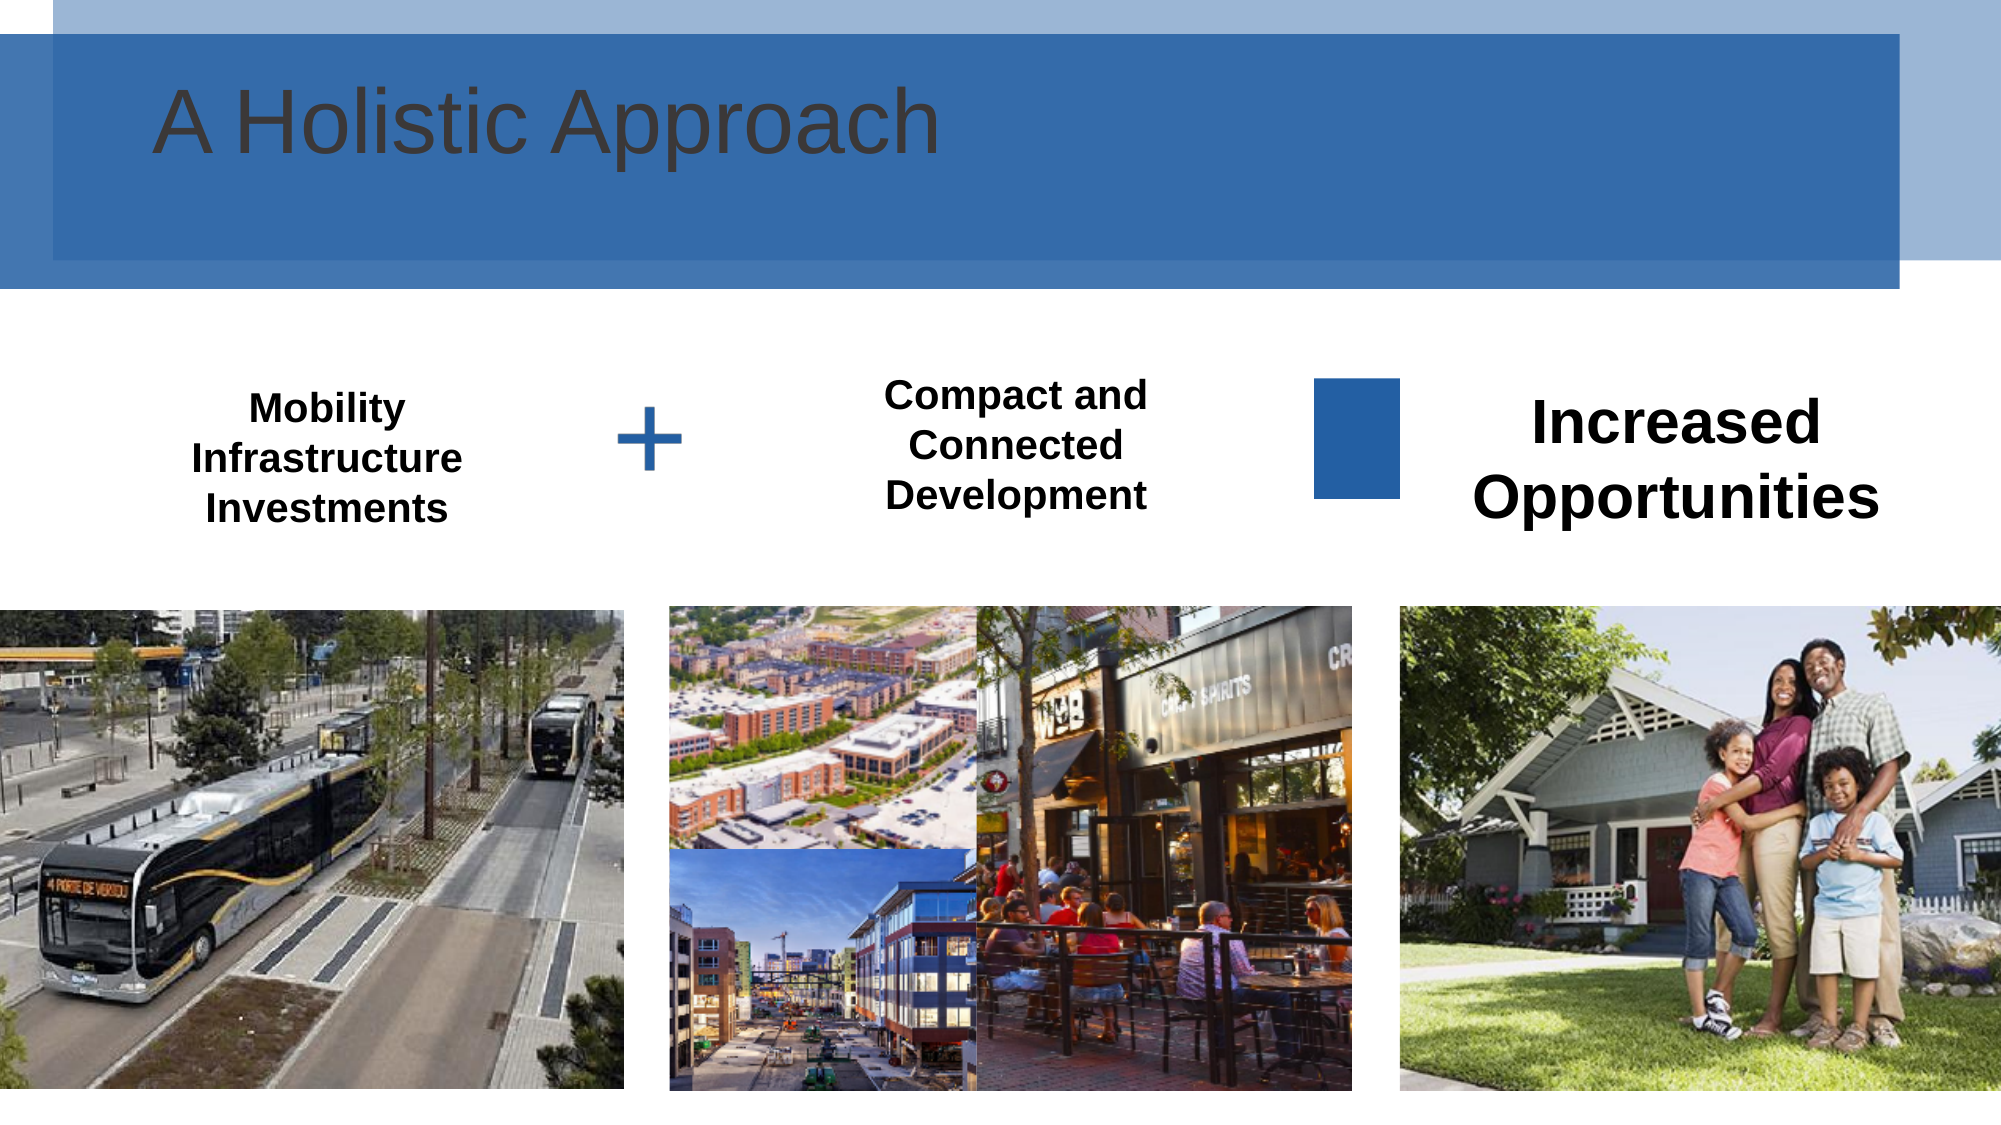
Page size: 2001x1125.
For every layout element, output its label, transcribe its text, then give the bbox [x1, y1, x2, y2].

picture [0, 610, 624, 1090]
text_box [1314, 378, 1400, 499]
text_box [669, 606, 1352, 1091]
text_box Mobility Infrastructure Investments [99, 323, 555, 539]
text_box [1399, 606, 2000, 1091]
picture [612, 401, 688, 477]
title A Holistic Approach [137, 66, 1863, 285]
text_box Compact and Connected Development [807, 360, 1225, 526]
text_box Increased Opportunities [1425, 373, 1929, 539]
